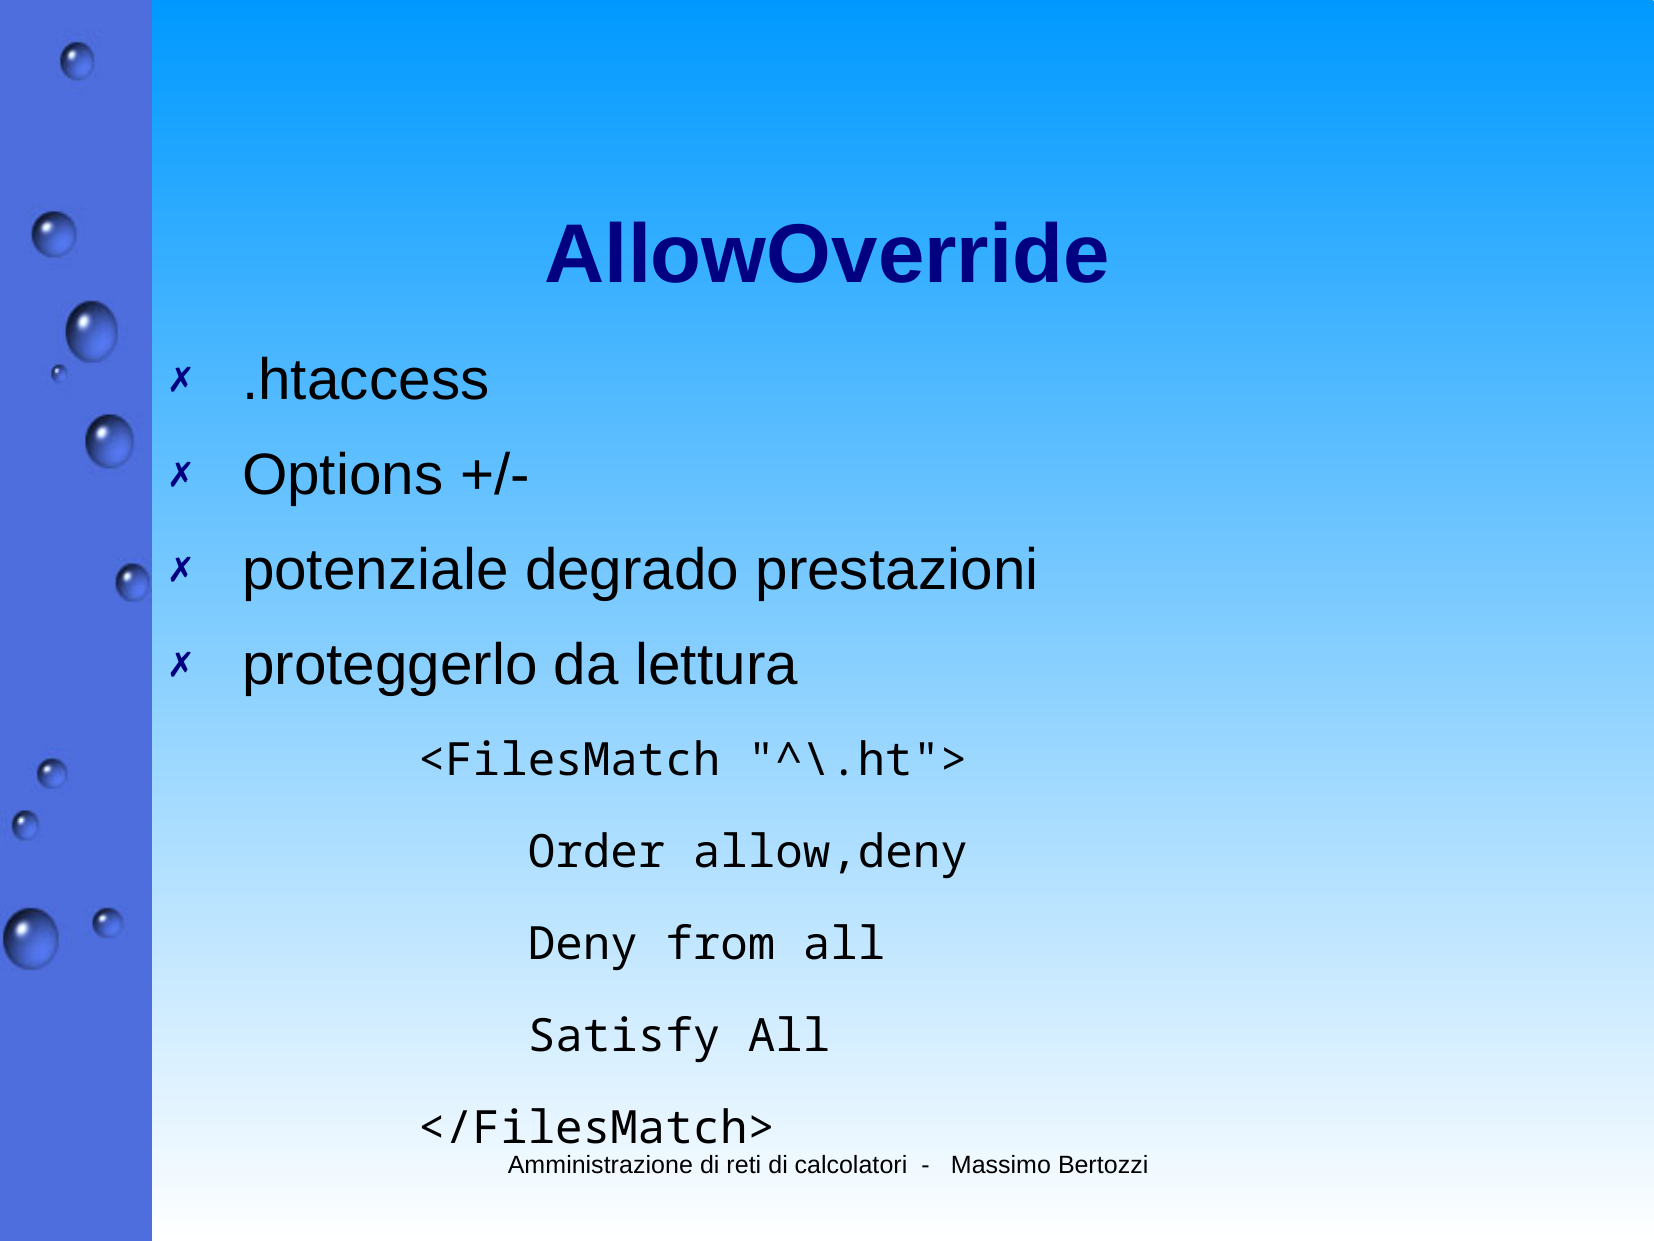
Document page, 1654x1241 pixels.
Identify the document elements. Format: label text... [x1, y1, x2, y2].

picture [0, 0, 152, 1241]
title AllowOverride [121, 102, 1534, 311]
list .htaccess Options +/- potenziale degrado prestazioni proteggerlo da lettura <FilesMatch "^\.ht"> Order allow,deny Deny from all Satisfy All </FilesMatch> [159, 346, 1572, 1225]
